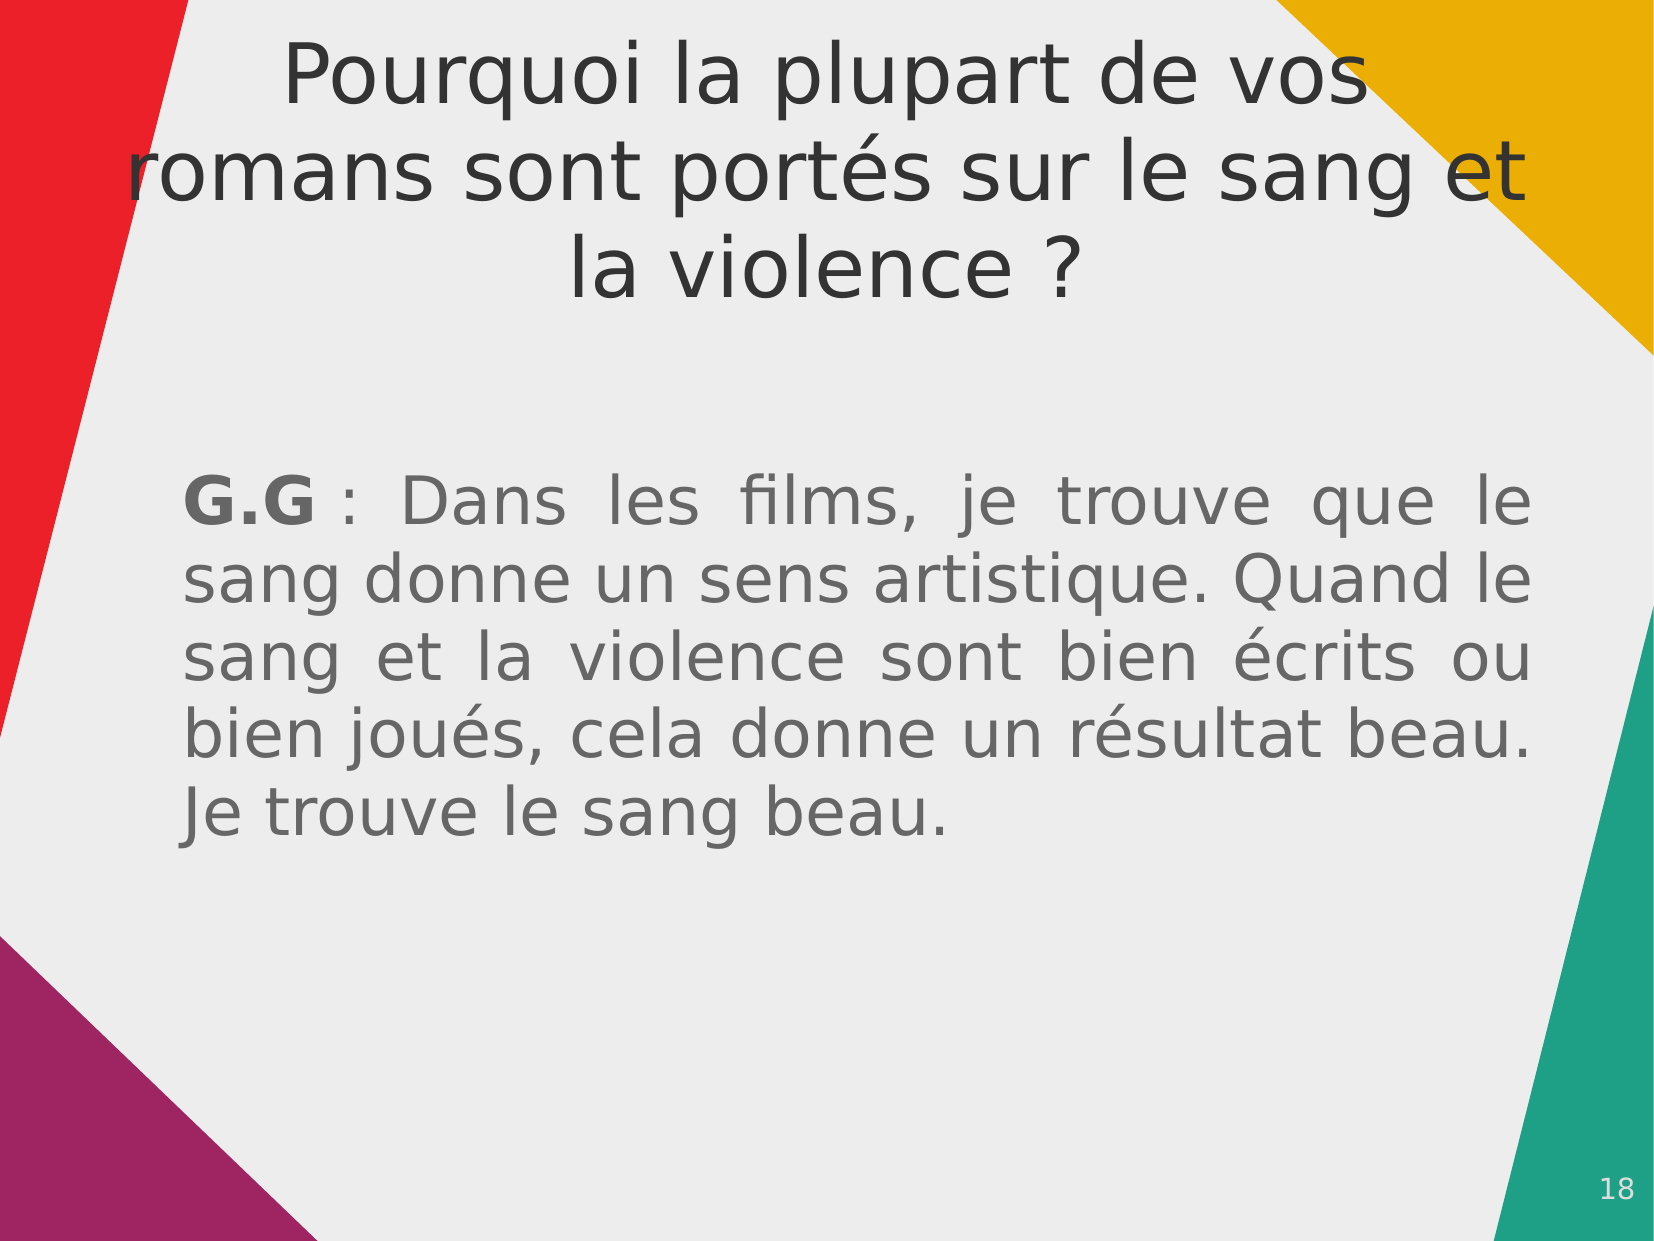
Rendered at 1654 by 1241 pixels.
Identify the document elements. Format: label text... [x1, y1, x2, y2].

title Pourquoi la plupart de vos romans sont portés sur le sang et la violence ? [114, 26, 1539, 318]
list G.G : Dans les films, je trouve que le sang donne un sens artistique. Quand le sang et la violence sont bien écrits ou bien joués, cela donne un résultat beau. Je trouve le sang beau. [111, 462, 1536, 1193]
